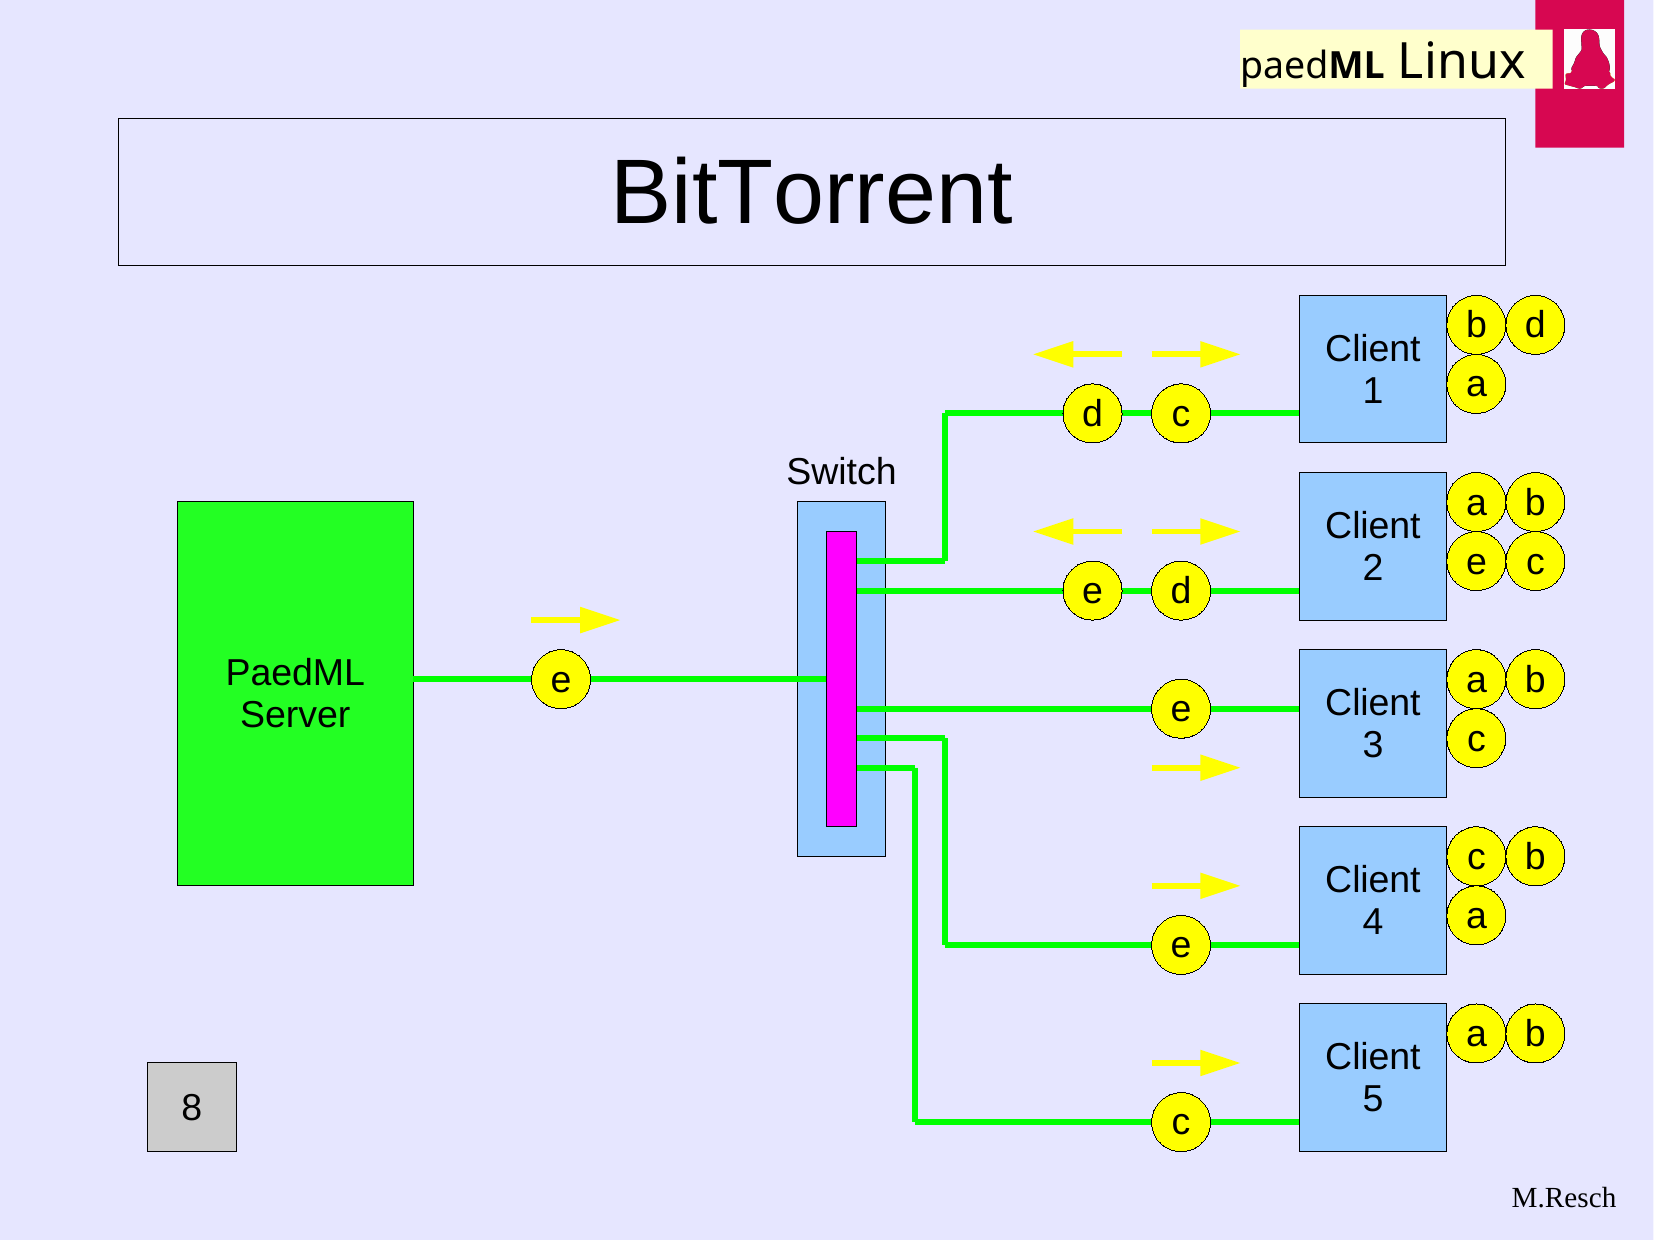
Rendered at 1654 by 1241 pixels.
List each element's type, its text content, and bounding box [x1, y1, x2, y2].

text_box c [1505, 531, 1565, 591]
text_box Switch [767, 442, 916, 500]
text_box c [1151, 1092, 1211, 1152]
text_box Client 3 [1299, 649, 1447, 798]
text_box d [1062, 383, 1123, 443]
text_box Client 1 [1299, 295, 1447, 443]
text_box c [1446, 708, 1506, 768]
text_box PaedML Server [177, 501, 414, 886]
text_box e [531, 649, 591, 709]
text_box a [1446, 354, 1506, 414]
text_box Client 5 [1299, 1003, 1447, 1152]
text_box Client 2 [1299, 472, 1447, 621]
text_box e [1062, 561, 1123, 621]
text_box a [1446, 885, 1506, 945]
text_box e [1446, 531, 1506, 591]
text_box a [1446, 649, 1506, 709]
text_box d [1505, 295, 1565, 355]
text_box b [1446, 295, 1506, 354]
text_box c [1446, 826, 1506, 886]
text_box b [1505, 1003, 1565, 1063]
text_box d [1151, 561, 1211, 621]
text_box a [1446, 472, 1506, 531]
text_box e [1151, 915, 1211, 975]
text_box b [1506, 826, 1565, 886]
text_box c [1151, 383, 1211, 443]
text_box e [1151, 679, 1211, 739]
title BitTorrent [118, 118, 1506, 266]
text_box [797, 501, 886, 857]
text_box Client 4 [1299, 826, 1447, 975]
text_box 8 [147, 1062, 237, 1152]
text_box b [1505, 649, 1565, 709]
text_box b [1505, 472, 1565, 531]
text_box a [1446, 1003, 1506, 1063]
